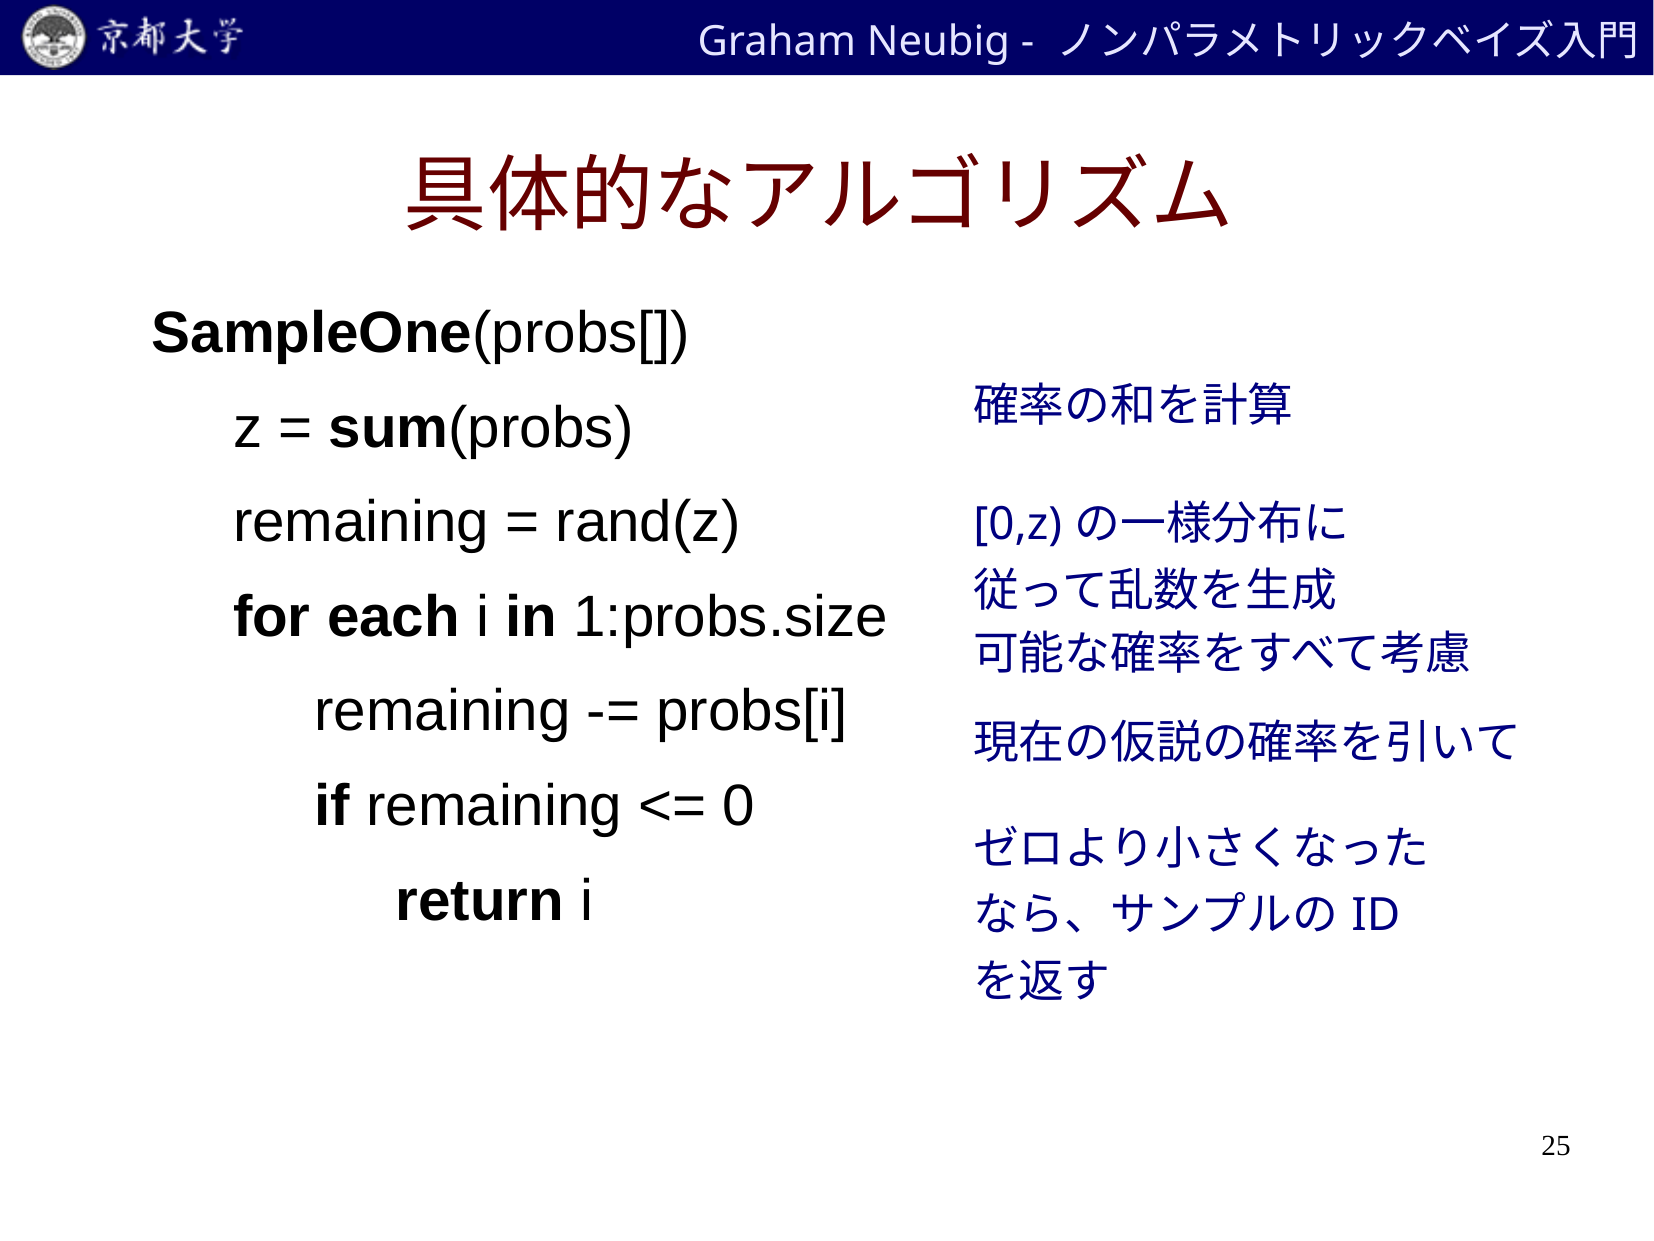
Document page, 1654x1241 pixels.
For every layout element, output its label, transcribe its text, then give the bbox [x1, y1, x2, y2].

text_box 可能な確率をすべて考慮 [958, 609, 1492, 674]
text_box 現在の仮説の確率を引いて [958, 697, 1538, 762]
text_box ゼロより小さくなった なら、サンプルのID を返す [958, 804, 1446, 967]
text_box [0,z)の一様分布に 従って乱数を生成 [958, 479, 1388, 593]
text_box 確率の和を計算 [958, 361, 1309, 426]
title 具体的なアルゴリズム [75, 100, 1564, 277]
picture [0, 0, 247, 70]
list SampleOne(probs[]) z = sum(probs) remaining = rand(z) for each i in 1:probs.size remaining -= probs[i] if remaining <= 0 return i [151, 300, 1640, 1104]
